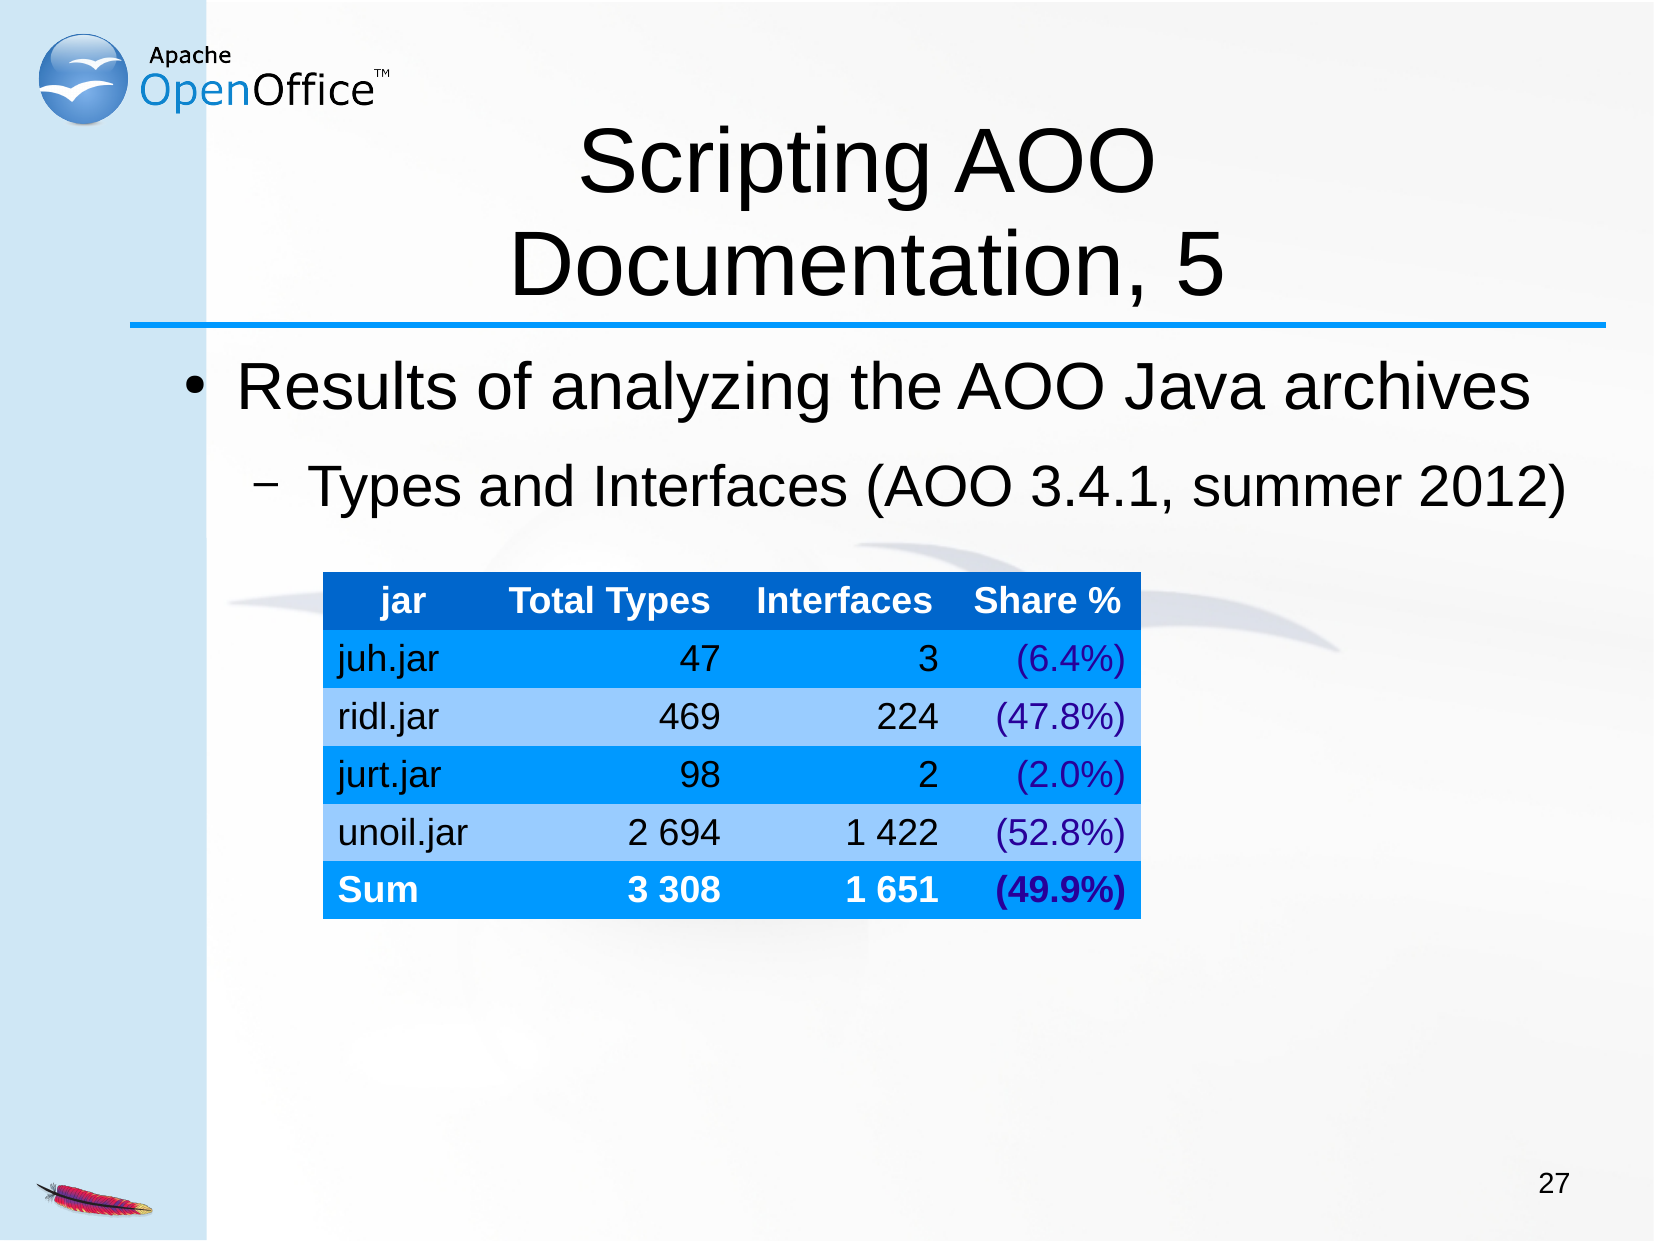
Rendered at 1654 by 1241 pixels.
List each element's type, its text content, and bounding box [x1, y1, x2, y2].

list Results of analyzing the AOO Java archives Types and Interfaces (AOO 3.4.1, summer 2012) [165, 349, 1571, 1168]
table_cell juh.jar [323, 630, 484, 688]
table_cell (52.8%) [954, 804, 1141, 861]
table_cell 1 651 [736, 861, 954, 919]
table_cell Sum [323, 861, 484, 919]
table_cell jurt.jar [323, 746, 484, 804]
table_cell (6.4%) [954, 630, 1141, 688]
table_cell 47 [484, 630, 736, 688]
table_header jar [323, 572, 484, 630]
table_cell (47.8%) [954, 688, 1141, 746]
table_cell 3 [736, 630, 954, 688]
table_cell 2 [736, 746, 954, 804]
table_cell ridl.jar [323, 688, 484, 746]
table_cell (49.9%) [954, 861, 1141, 919]
table_cell 224 [736, 688, 954, 746]
table_header Total Types [484, 572, 736, 630]
table_cell 469 [484, 688, 736, 746]
table_cell 2 694 [484, 804, 736, 861]
picture [35, 2, 1654, 1241]
table_cell unoil.jar [323, 804, 484, 861]
table_cell 1 422 [736, 804, 954, 861]
table_header Share % [954, 572, 1141, 630]
table_cell 98 [484, 746, 736, 804]
picture [35, 1181, 154, 1219]
table_cell 3 308 [484, 861, 736, 919]
table_cell (2.0%) [954, 746, 1141, 804]
title Scripting AOO Documentation, 5 [165, 108, 1571, 316]
table_header Interfaces [736, 572, 954, 630]
